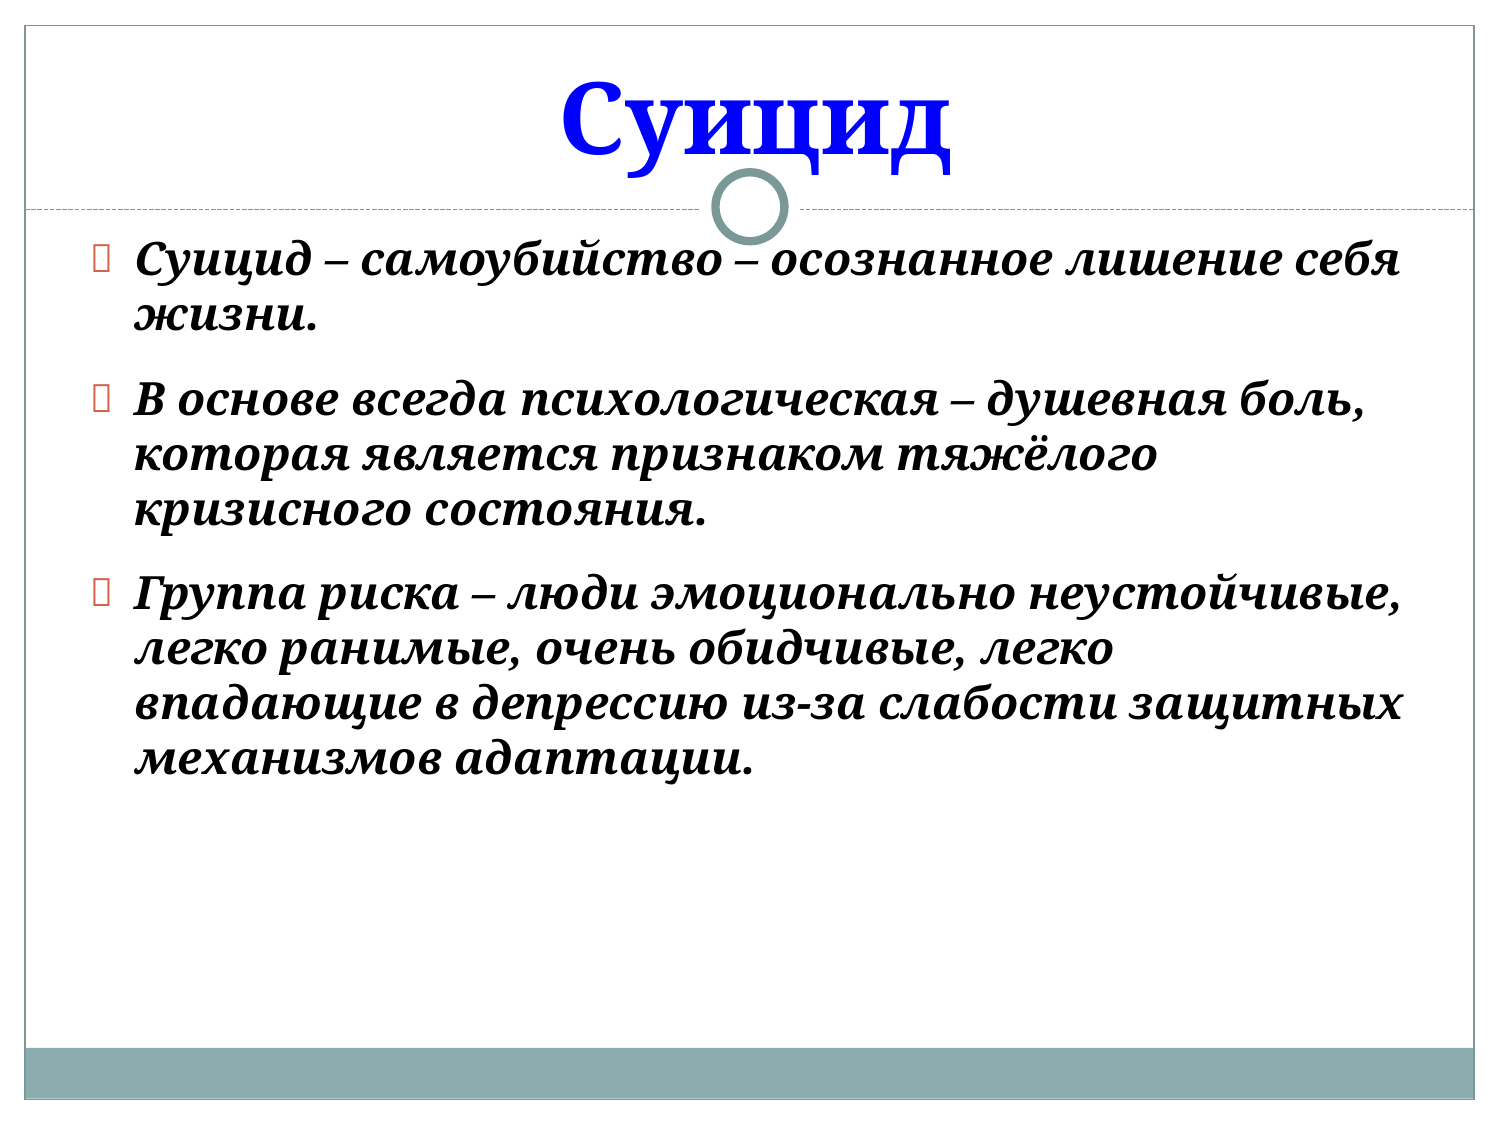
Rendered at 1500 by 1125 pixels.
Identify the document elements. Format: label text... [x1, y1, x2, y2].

text_box Суицид [222, 46, 1289, 182]
list Суицид – самоубийство – осознанное лишение себя жизни. В основе всегда психологическая – душевная боль, которая является признаком тяжёлого кризисного состояния. Группа риска – люди эмоционально неустойчивые, легко ранимые, очень обидчивые, легко впадающие в депрессию из-за слабости защитных механизмов адаптации. [75, 222, 1425, 1005]
